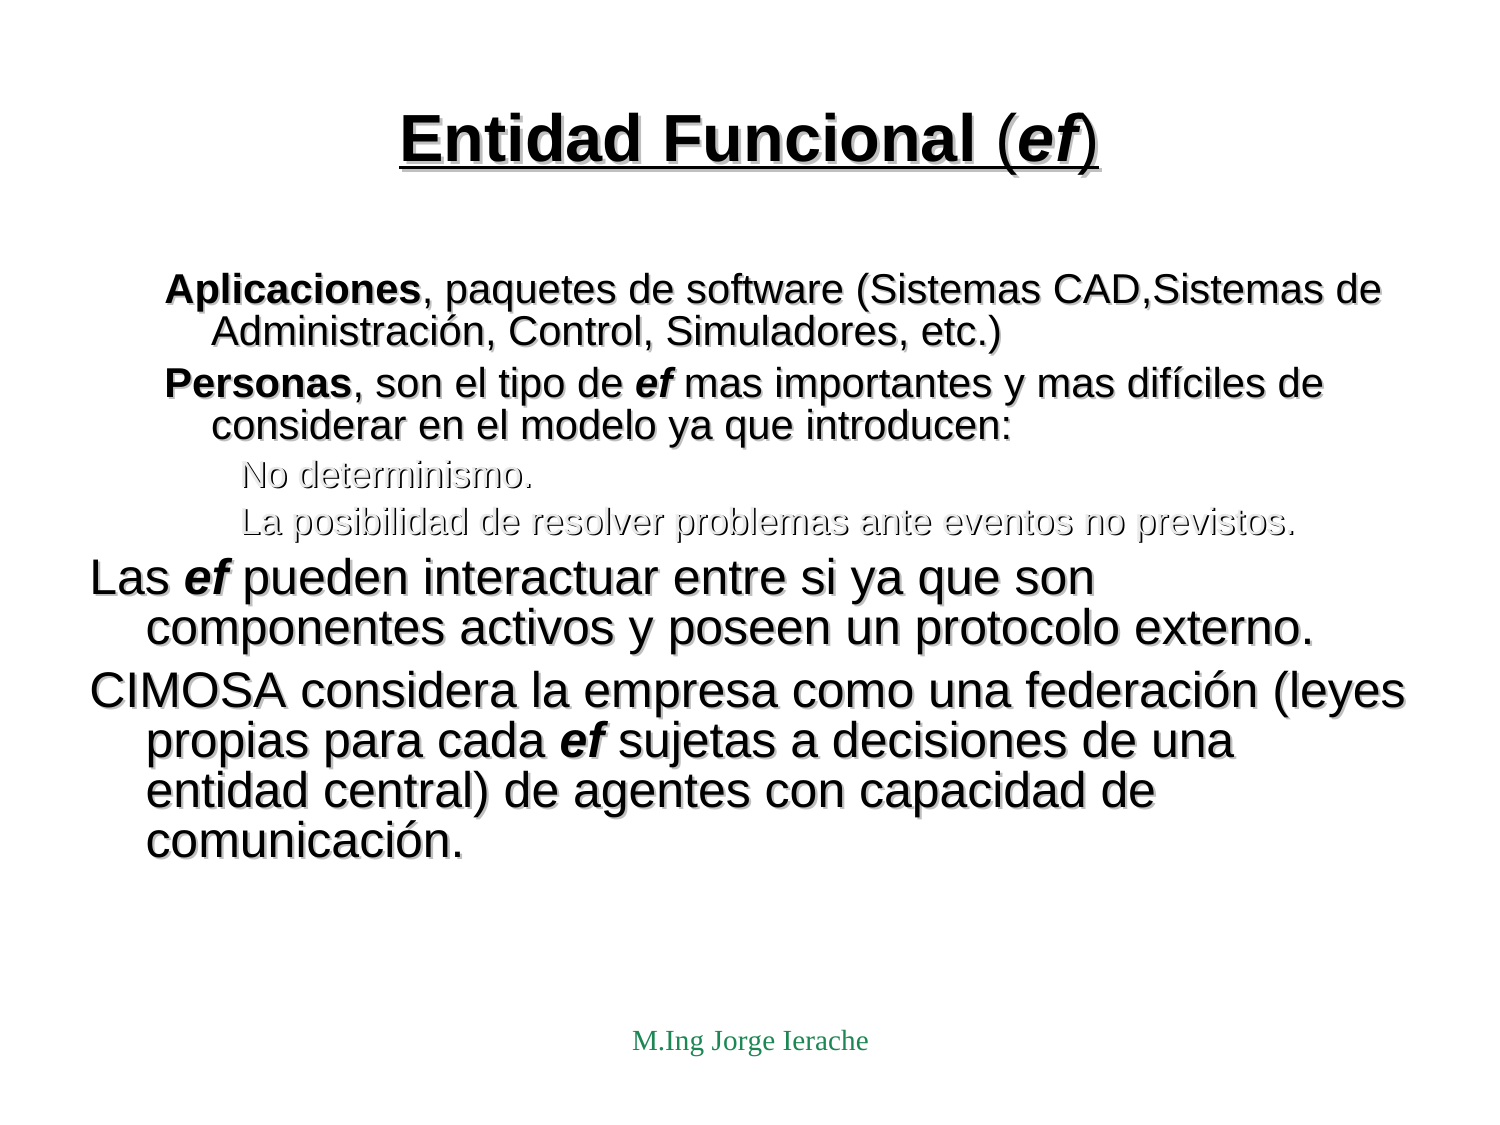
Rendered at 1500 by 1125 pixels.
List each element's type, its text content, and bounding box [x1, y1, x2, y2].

title Entidad Funcional (ef) [74, 44, 1425, 233]
list Aplicaciones, paquetes de software (Sistemas CAD,Sistemas de Administración, Control, Simuladores, etc.) Personas, son el tipo de ef mas importantes y mas difíciles de considerar en el modelo ya que introducen: No determinismo. La posibilidad de resolver problemas ante eventos no previstos. Las ef pueden interactuar entre si ya que son componentes activos y poseen un protocolo externo. CIMOSA considera la empresa como una federación (leyes propias para cada ef sujetas a decisiones de una entidad central) de agentes con capacidad de comunicación. [74, 262, 1425, 1001]
